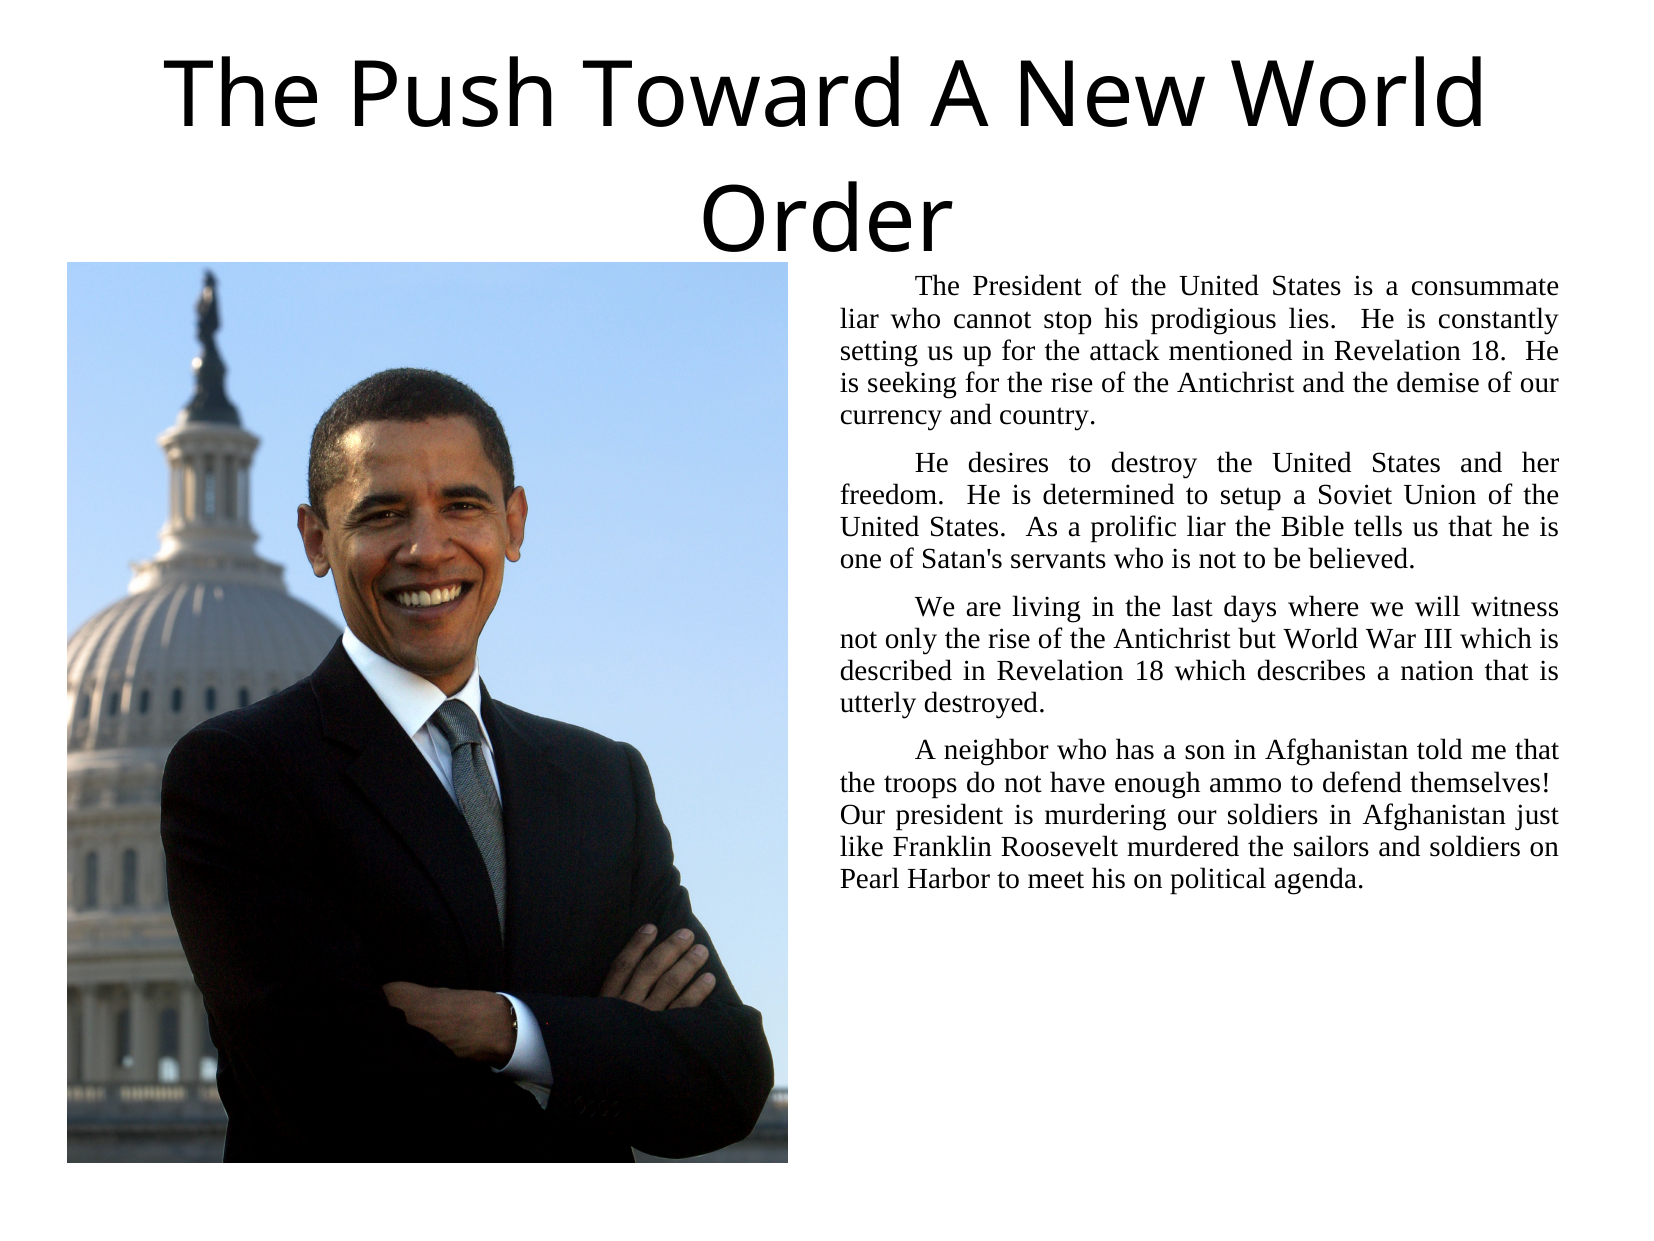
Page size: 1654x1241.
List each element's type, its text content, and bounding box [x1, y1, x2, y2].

title The Push Toward A New World Order [82, 42, 1571, 264]
picture [67, 262, 788, 1163]
text_box The President of the United States is a consummate liar who cannot stop his prodigious lies. He is constantly setting us up for the attack mentioned in Revelation 18. He is seeking for the rise of the Antichrist and the demise of our currency and country. He desires to destroy the United States and her freedom. He is determined to setup a Soviet Union of the United States. As a prolific liar the Bible tells us that he is one of Satan's servants who is not to be believed. We are living in the last days where we will witness not only the rise of the Antichrist but World War III which is described in Revelation 18 which describes a nation that is utterly destroyed. A neighbor who has a son in Afghanistan told me that the troops do not have enough ammo to defend themselves! Our president is murdering our soldiers in Afghanistan just like Franklin Roosevelt murdered the sailors and soldiers on Pearl Harbor to meet his on political agenda. [825, 262, 1576, 903]
